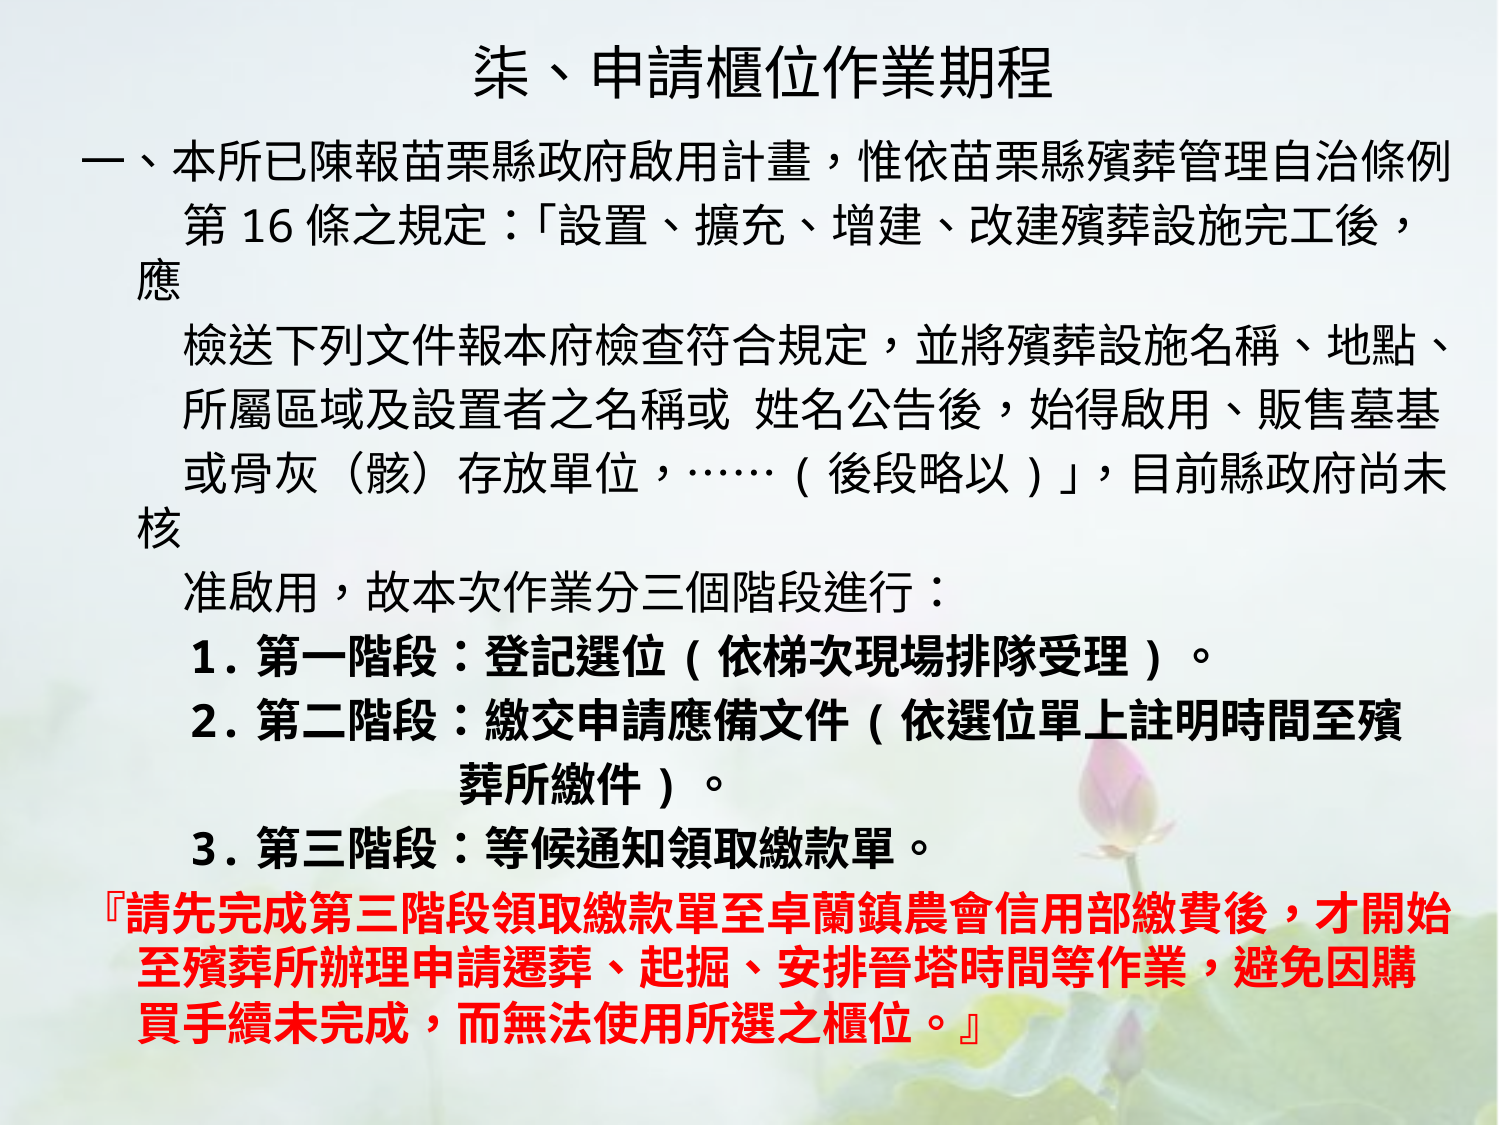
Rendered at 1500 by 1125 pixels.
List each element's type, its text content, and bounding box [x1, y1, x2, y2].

title 柒、申請櫃位作業期程 [88, 19, 1439, 124]
list 一、本所已陳報苗栗縣政府啟用計畫，惟依苗栗縣殯葬管理自治條例 第16條之規定：｢設置、擴充、增建、改建殯葬設施完工後，應 檢送下列文件報本府檢查符合規定，並將殯葬設施名稱、地點、 所屬區域及設置者之名稱或 姓名公告後，始得啟用、販售墓基 或骨灰（骸）存放單位，……(後段略以)｣，目前縣政府尚未核 准啟用，故本次作業分三個階段進行： 1.第一階段：登記選位(依梯次現場排隊受理)。 2.第二階段：繳交申請應備文件(依選位單上註明時間至殯 葬所繳件)。 3.第三階段：等候通知領取繳款單。 『請先完成第三階段領取繳款單至卓蘭鎮農會信用部繳費後，才開始至殯葬所辦理申請遷葬、起掘、安排晉塔時間等作業，避免因購買手續未完成，而無法使用所選之櫃位。』 [64, 125, 1471, 1083]
